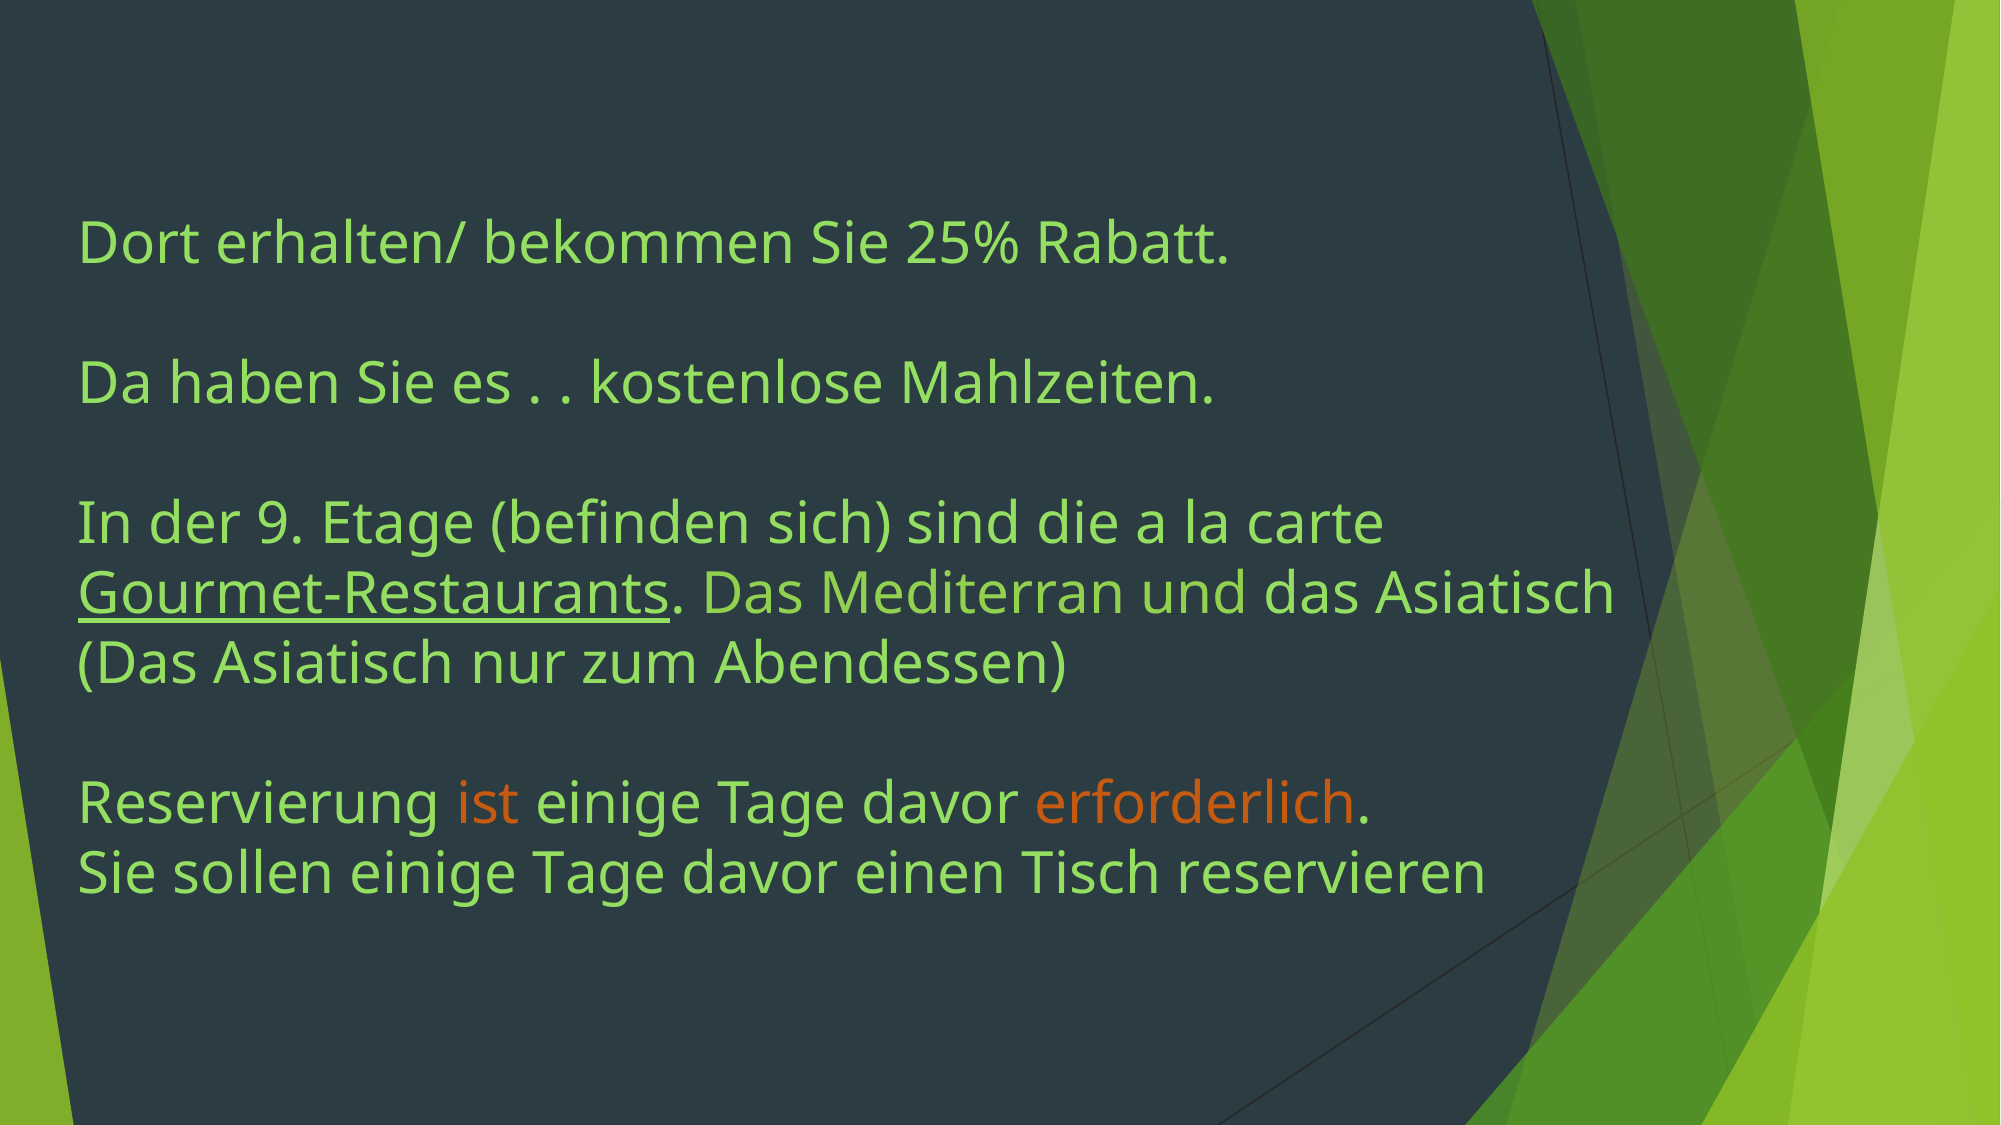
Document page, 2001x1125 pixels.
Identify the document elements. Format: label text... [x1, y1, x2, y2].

text_box Dort erhalten/ bekommen Sie 25% Rabatt. Da haben Sie es . . kostenlose Mahlzeiten. In der 9. Etage (befinden sich) sind die a la carte Gourmet-Restaurants. Das Mediterran und das Asiatisch (Das Asiatisch nur zum Abendessen) Reservierung ist einige Tage davor erforderlich. Sie sollen einige Tage davor einen Tisch reservieren [63, 198, 1640, 921]
